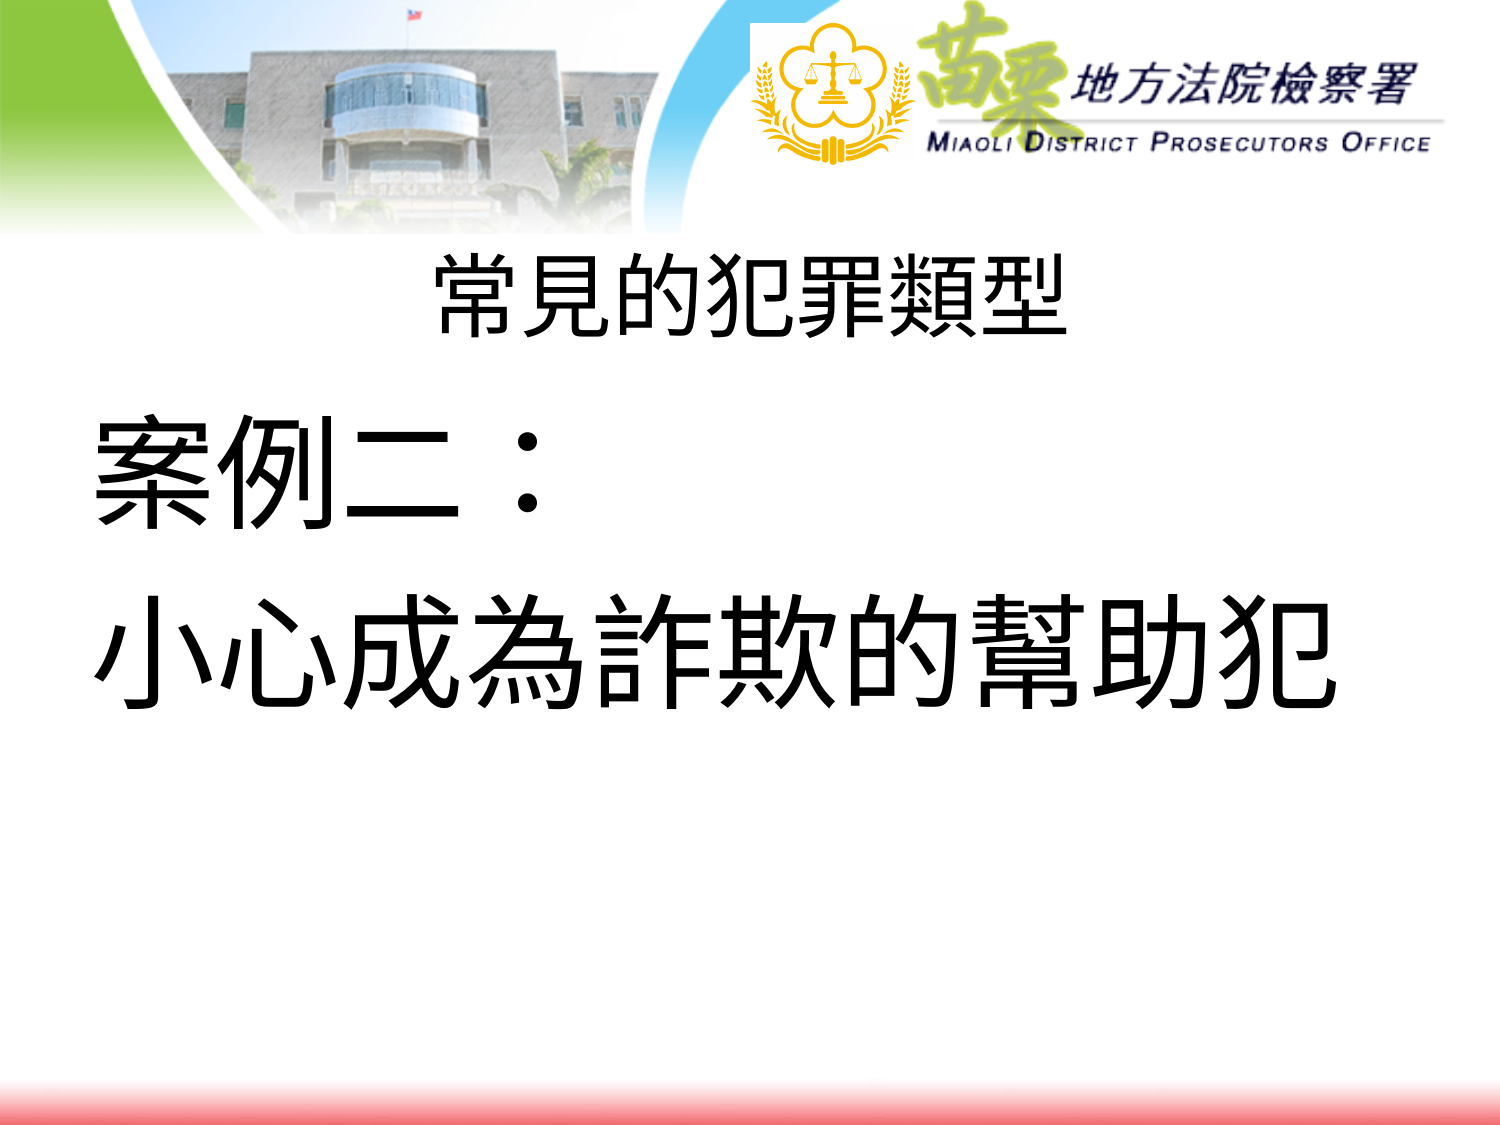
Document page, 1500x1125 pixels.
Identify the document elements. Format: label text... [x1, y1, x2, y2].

title 常見的犯罪類型 [75, 200, 1426, 387]
list 案例二： 小心成為詐欺的幫助犯 [75, 387, 1426, 1038]
